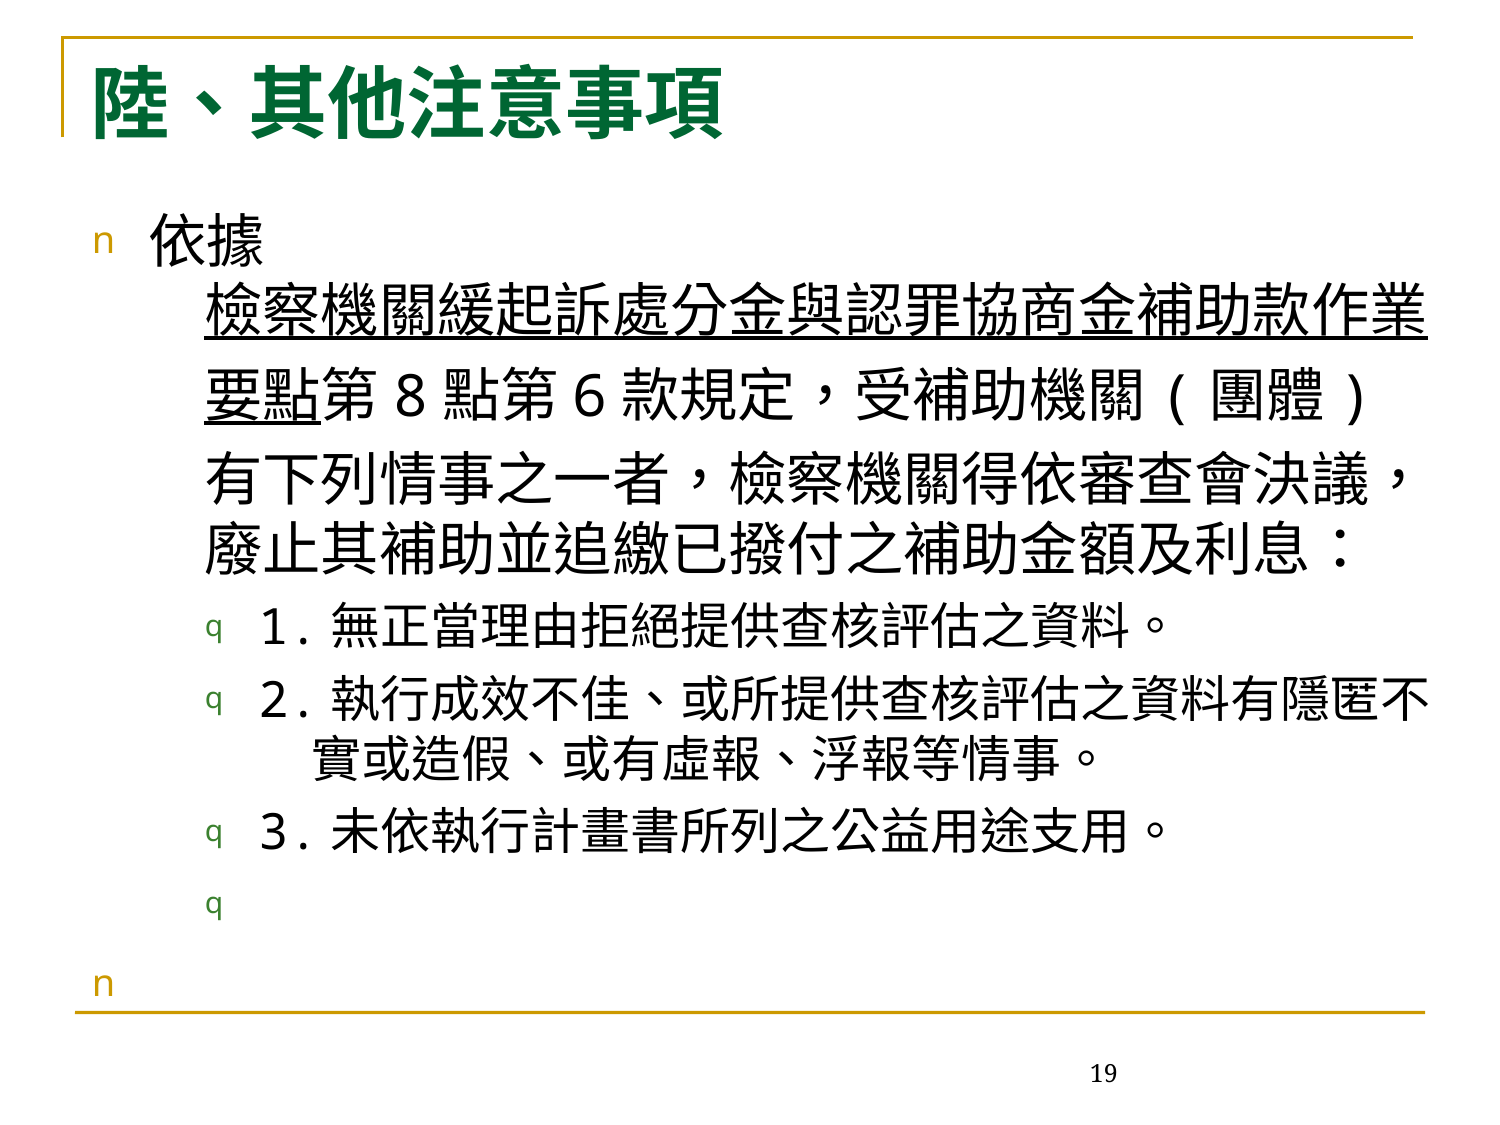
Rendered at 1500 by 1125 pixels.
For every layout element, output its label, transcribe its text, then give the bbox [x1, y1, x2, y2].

list 依據檢察機關緩起訴處分金與認罪協商金補助款作業要點第8點第6款規定，受補助機關(團體)有下列情事之一者，檢察機關得依審查會決議，廢止其補助並追繳已撥付之補助金額及利息： 1.無正當理由拒絕提供查核評估之資料。 2.執行成效不佳、或所提供查核評估之資料有隱匿不實或造假、或有虛報、浮報等情事。 3.未依執行計畫書所列之公益用途支用。 [76, 196, 1449, 1012]
text_box [1074, 1024, 1426, 1100]
title 陸、其他注意事項 [75, 45, 1426, 233]
